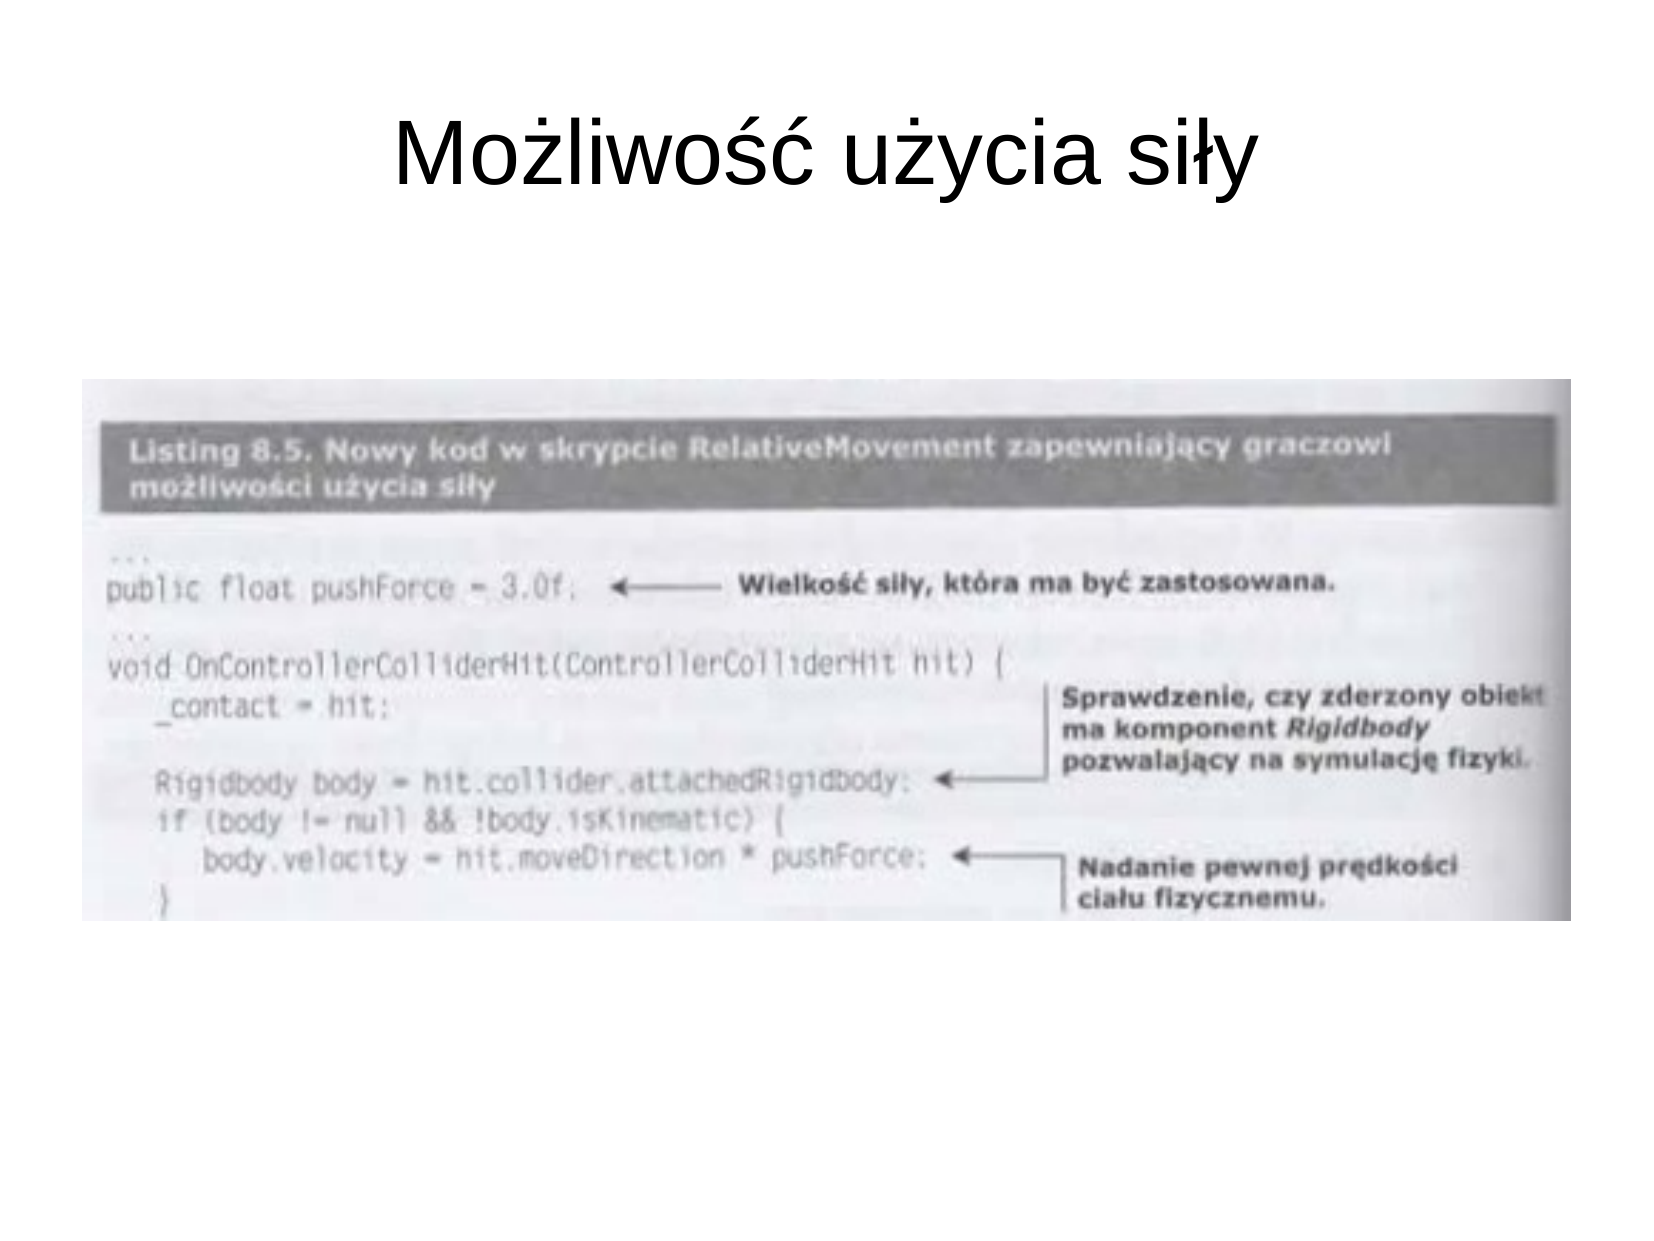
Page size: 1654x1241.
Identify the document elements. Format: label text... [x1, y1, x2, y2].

picture [82, 379, 1571, 921]
title Możliwość użycia siły [82, 49, 1571, 257]
